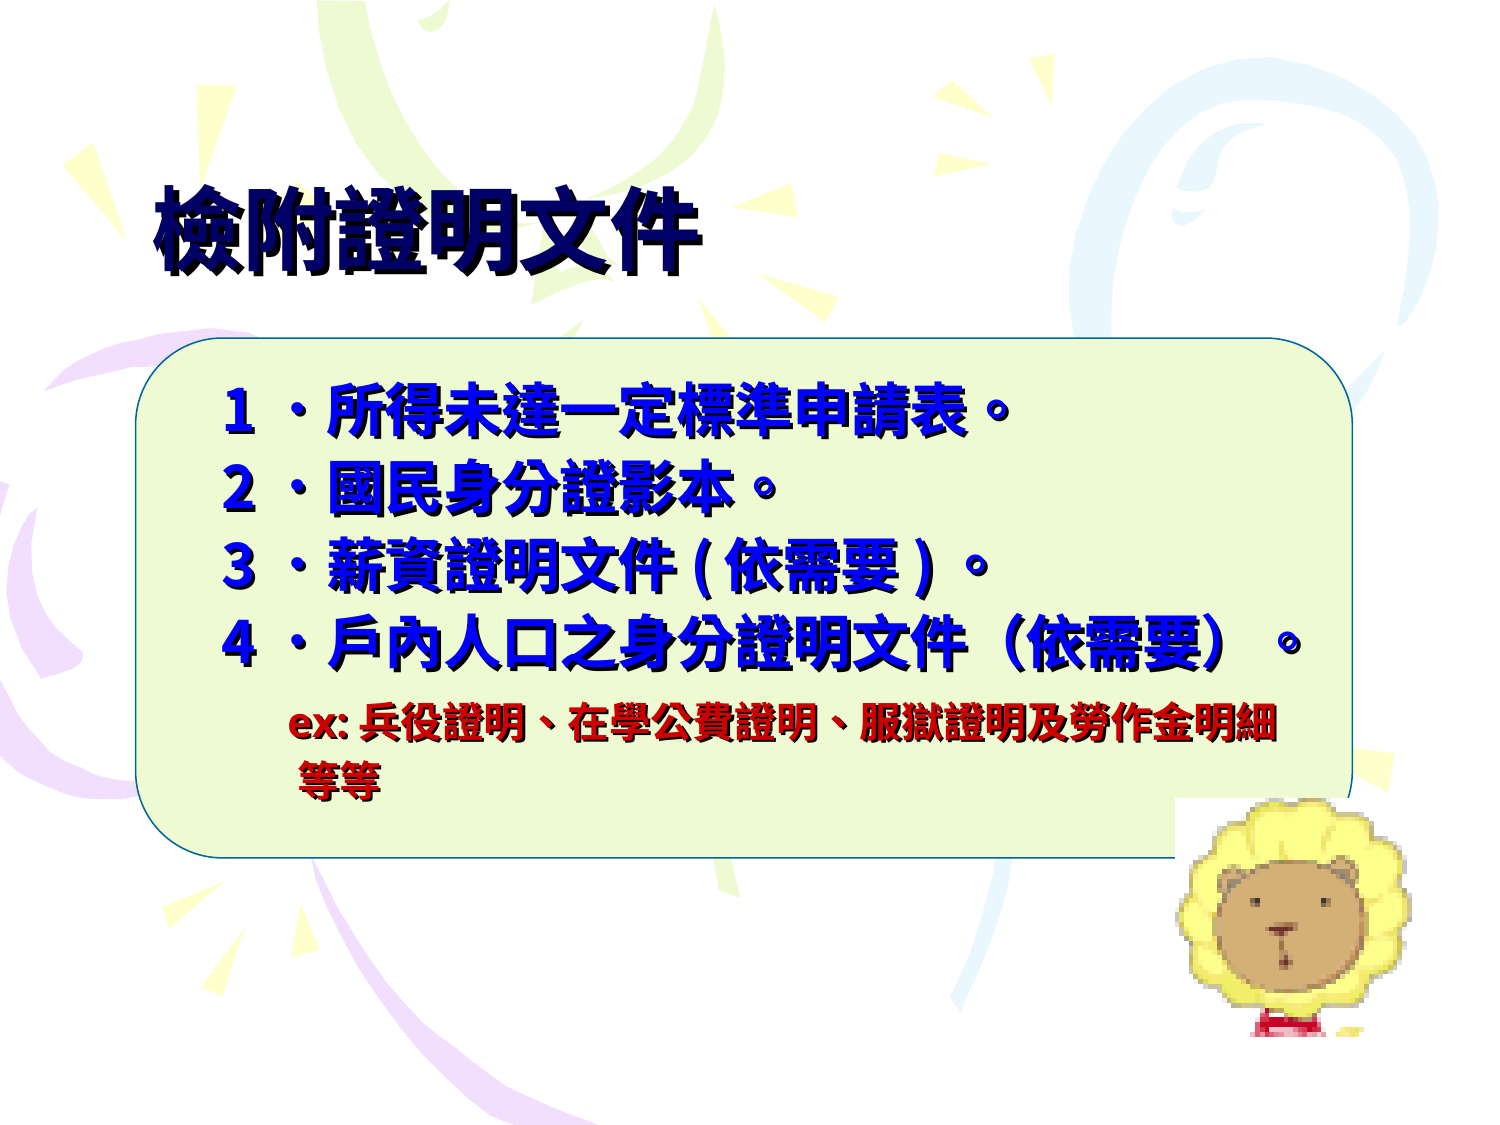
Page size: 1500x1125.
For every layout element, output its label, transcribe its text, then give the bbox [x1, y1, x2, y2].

picture [1175, 798, 1412, 1037]
text_box 1．所得未達一定標準申請表。 2．國民身分證影本。 3．薪資證明文件(依需要)。 4．戶內人口之身分證明文件（依需要）。 ex:兵役證明、在學公費證明、服獄證明及勞作金明細 等等 [206, 373, 1381, 976]
text_box [135, 338, 1336, 857]
title 檢附證明文件 [135, 137, 1337, 291]
